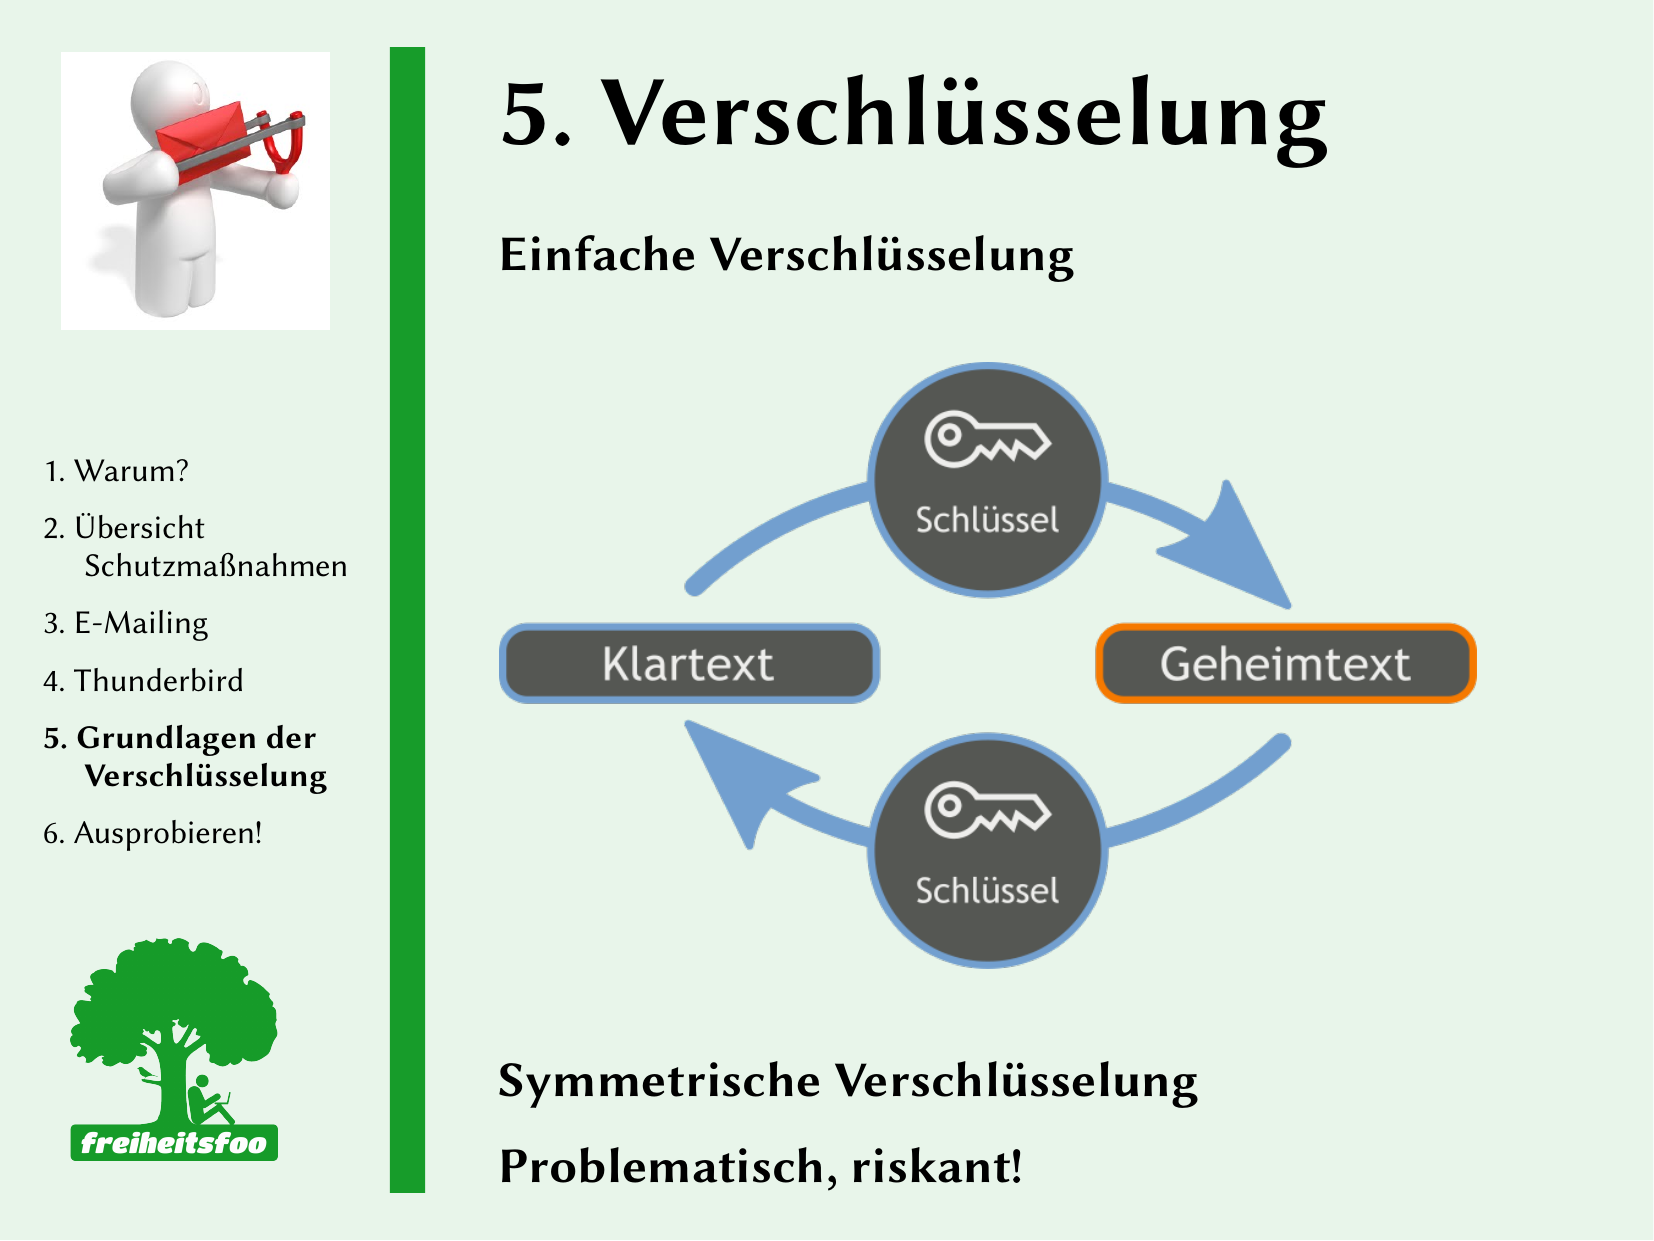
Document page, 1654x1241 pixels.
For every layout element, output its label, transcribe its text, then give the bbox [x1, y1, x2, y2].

picture [61, 52, 330, 330]
picture [499, 362, 1477, 969]
text_box [389, 47, 426, 1193]
picture [70, 938, 278, 1162]
text_box 1. Warum? 2. Übersicht Schutzmaßnahmen 3. E-Mailing 4. Thunderbird 5. Grundlagen der Verschlüsselung 6. Ausprobieren! [28, 444, 395, 859]
text_box 5. Verschlüsselung Einfache Verschlüsselung Symmetrische Verschlüsselung Problematisch, riskant! [484, 47, 1607, 1202]
